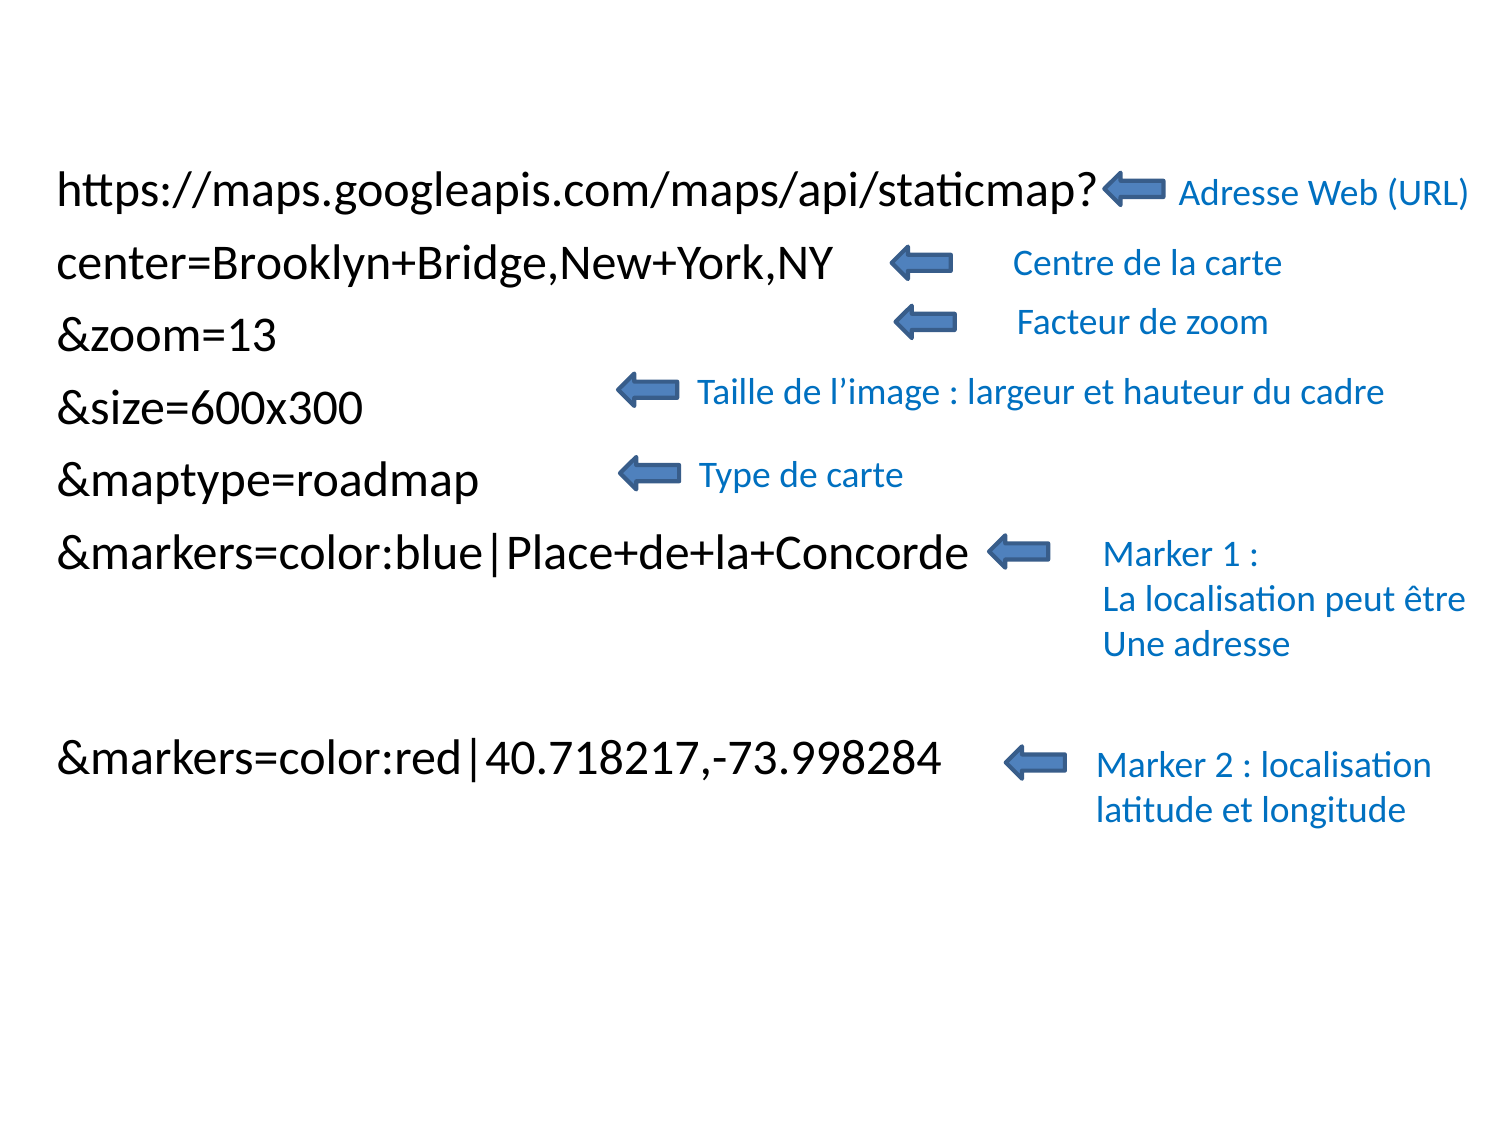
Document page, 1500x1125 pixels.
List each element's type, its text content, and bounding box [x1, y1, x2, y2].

subtitle https://maps.googleapis.com/maps/api/staticmap? center=Brooklyn+Bridge,New+York,NY &zoom=13 &size=600x300 &maptype=roadmap &markers=color:blue|Place+de+la+Concorde &markers=color:red|40.718217,-73.998284 [41, 149, 1436, 925]
text_box Facteur de zoom [1001, 289, 1288, 350]
text_box [989, 535, 1049, 568]
text_box [620, 456, 680, 490]
text_box Centre de la carte [998, 230, 1302, 291]
text_box [618, 373, 678, 406]
text_box Adresse Web (URL) [1163, 160, 1488, 222]
text_box Taille de l’image : largeur et hauteur du cadre [682, 359, 1410, 421]
text_box [1005, 746, 1065, 779]
text_box [1104, 172, 1164, 206]
text_box Marker 2 : localisation latitude et longitude [1080, 732, 1452, 839]
text_box [895, 305, 955, 339]
text_box Marker 1 : La localisation peut être Une adresse [1087, 521, 1487, 673]
text_box Type de carte [683, 442, 922, 504]
text_box [891, 246, 951, 280]
